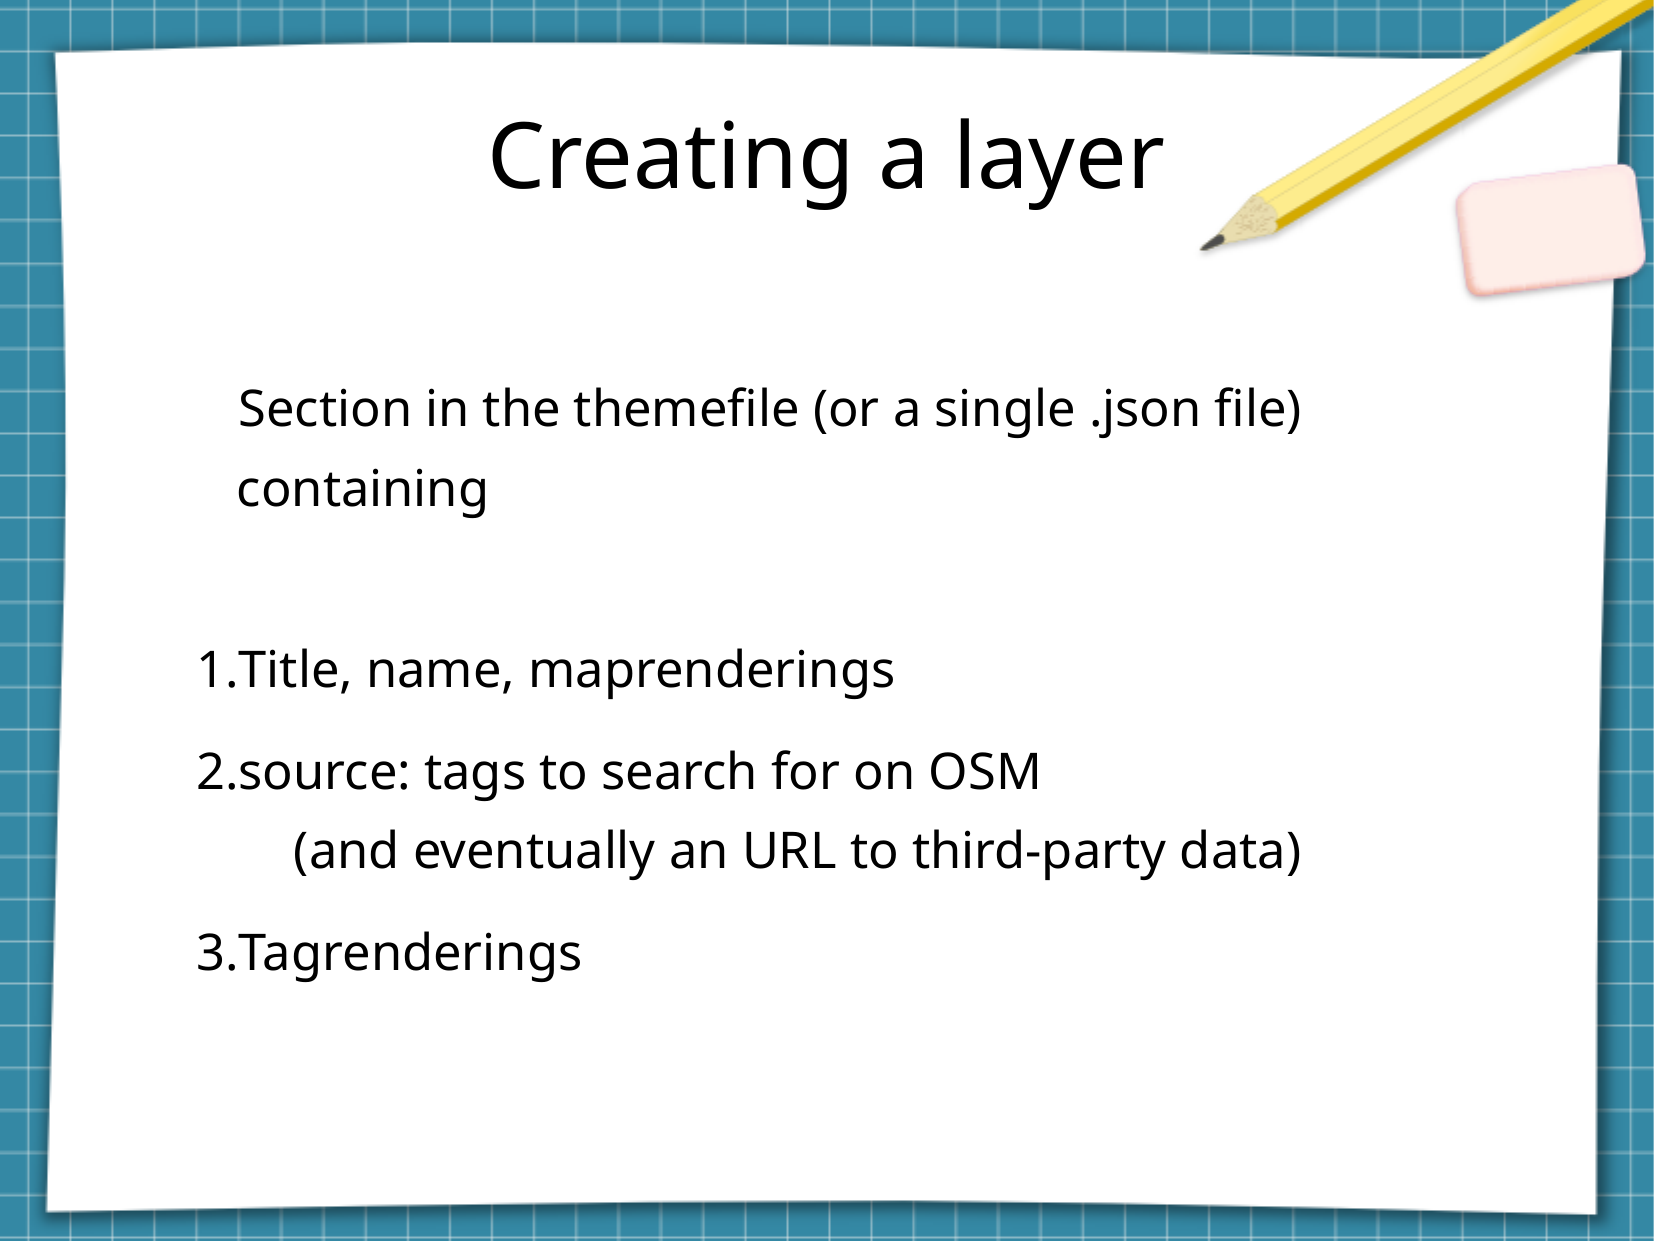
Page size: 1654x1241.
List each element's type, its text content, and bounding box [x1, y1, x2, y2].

picture [0, 0, 1654, 1241]
title Creating a layer [82, 49, 1571, 257]
list Section in the themefile (or a single .json file) containing Title, name, maprenderings source: tags to search for on OSM (and eventually an URL to third-party data) Tagrenderings [183, 270, 1654, 991]
